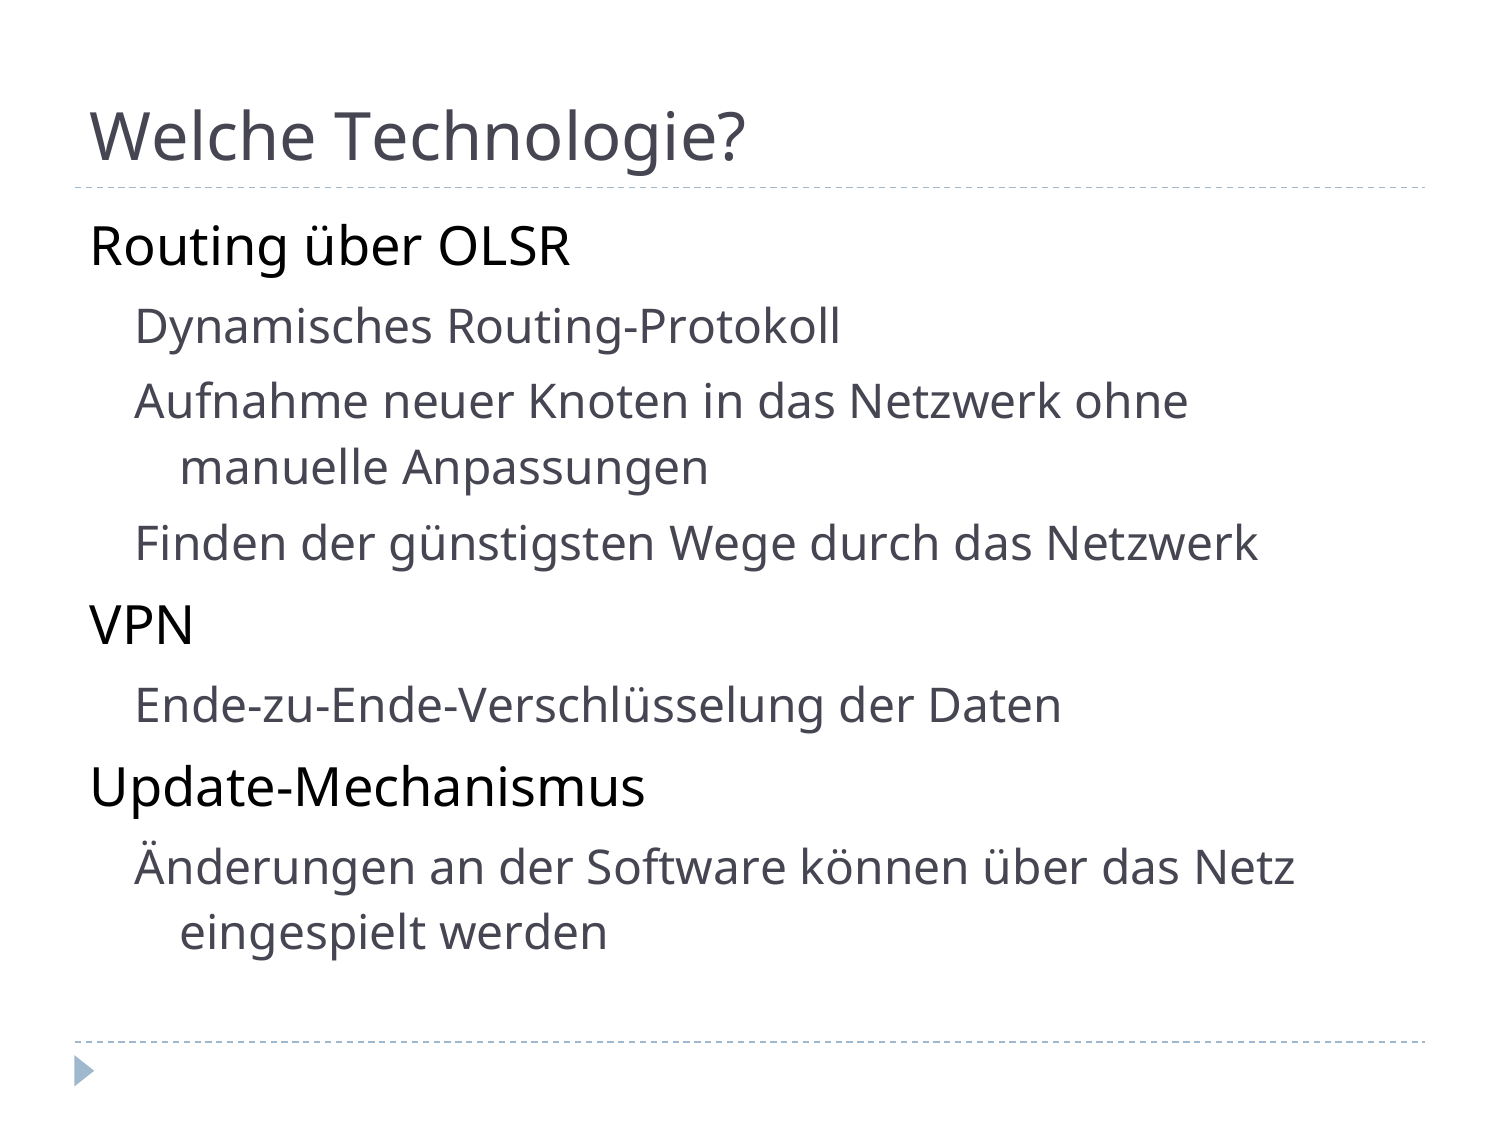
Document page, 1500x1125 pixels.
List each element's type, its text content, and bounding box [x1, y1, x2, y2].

list Routing über OLSR Dynamisches Routing-Protokoll Aufnahme neuer Knoten in das Netzwerk ohne manuelle Anpassungen Finden der günstigsten Wege durch das Netzwerk VPN Ende-zu-Ende-Verschlüsselung der Daten Update-Mechanismus Änderungen an der Software können über das Netz eingespielt werden [75, 200, 1426, 1010]
title Welche Technologie? [75, 24, 1426, 188]
